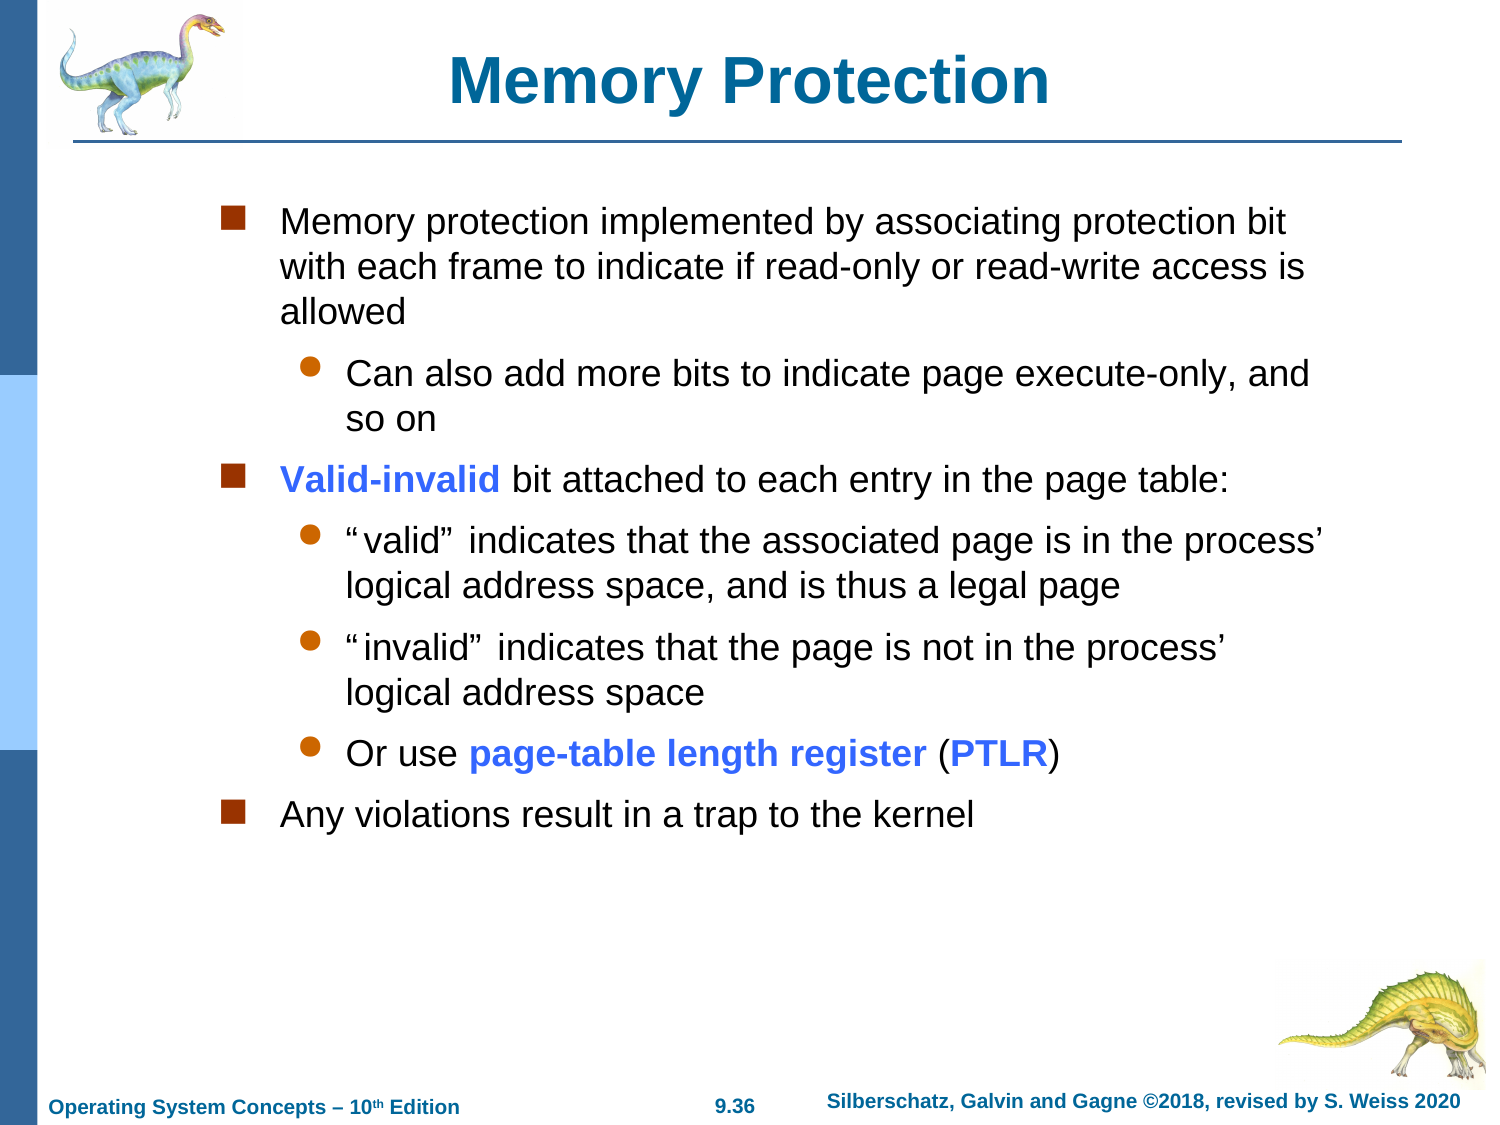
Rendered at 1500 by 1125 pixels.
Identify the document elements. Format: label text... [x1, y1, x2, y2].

list Memory protection implemented by associating protection bit with each frame to indicate if read-only or read-write access is allowed Can also add more bits to indicate page execute-only, and so on Valid-invalid bit attached to each entry in the page table: “valid” indicates that the associated page is in the process’ logical address space, and is thus a legal page “invalid” indicates that the page is not in the process’ logical address space Or use page-table length register (PTLR) Any violations result in a trap to the kernel [208, 189, 1347, 923]
title Memory Protection [75, 29, 1426, 125]
picture [1275, 959, 1486, 1090]
picture [46, 0, 243, 149]
